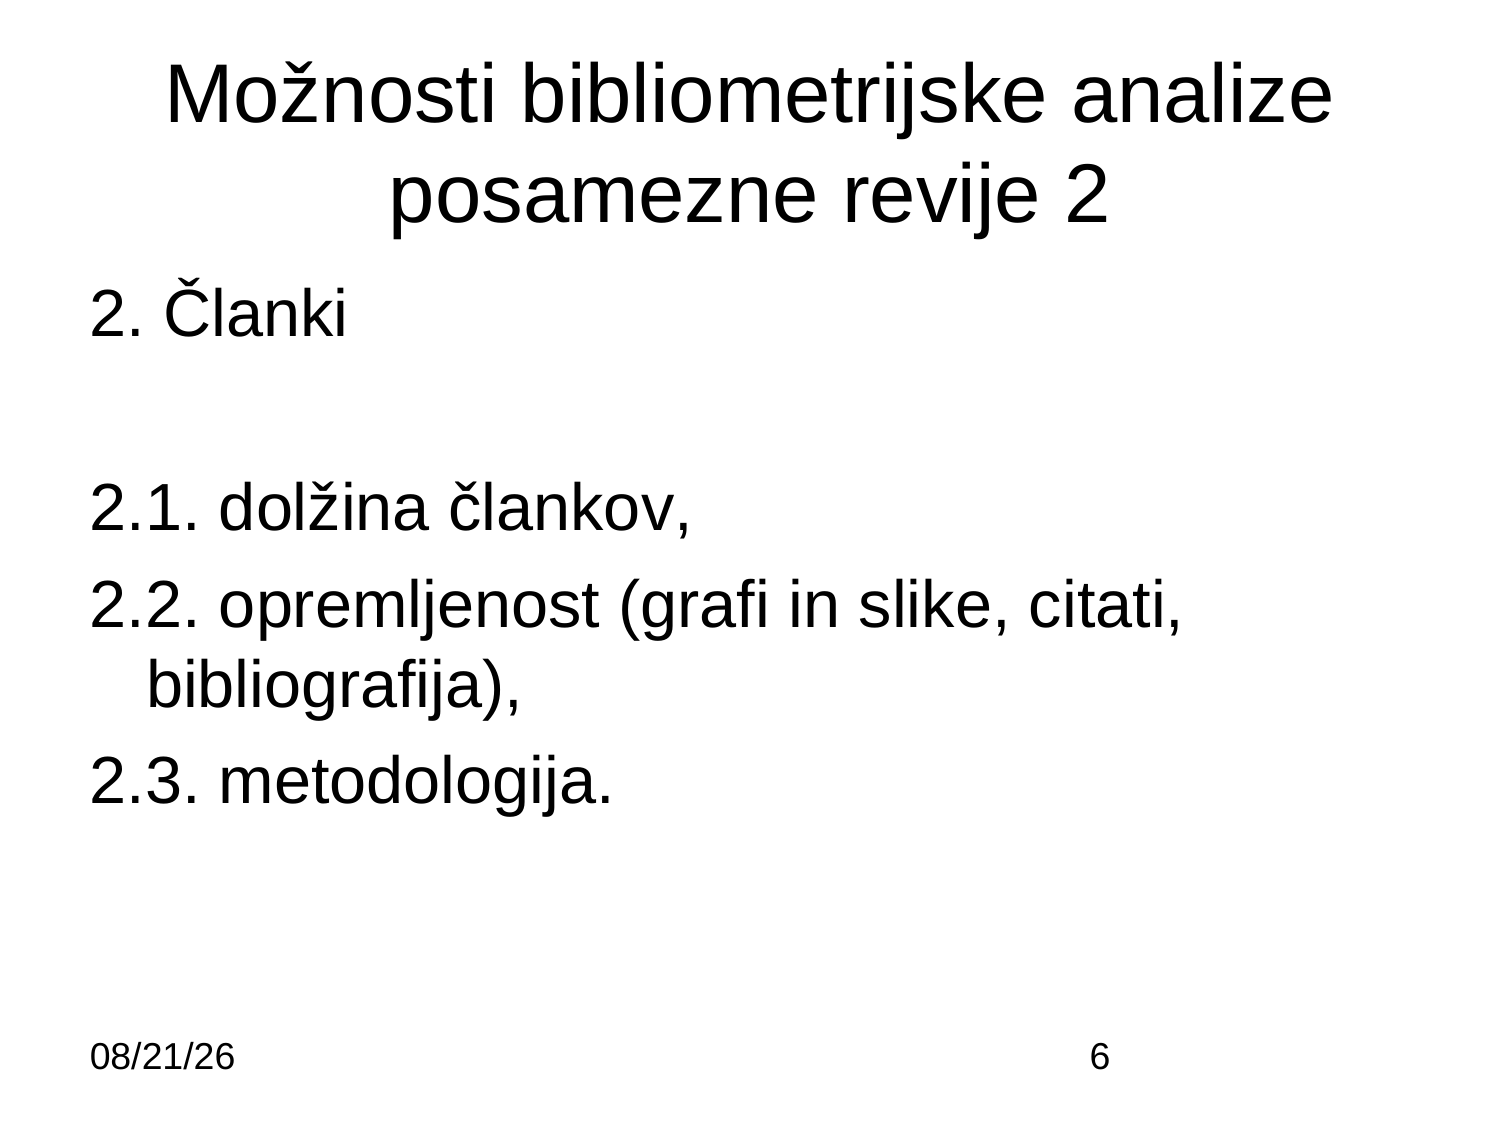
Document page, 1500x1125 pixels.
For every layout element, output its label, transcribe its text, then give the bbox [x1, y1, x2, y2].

list 2. Članki 2.1. dolžina člankov, 2.2. opremljenost (grafi in slike, citati, bibliografija), 2.3. metodologija. [75, 262, 1426, 1006]
title Možnosti bibliometrijske analize posamezne revije 2 [75, 31, 1426, 247]
